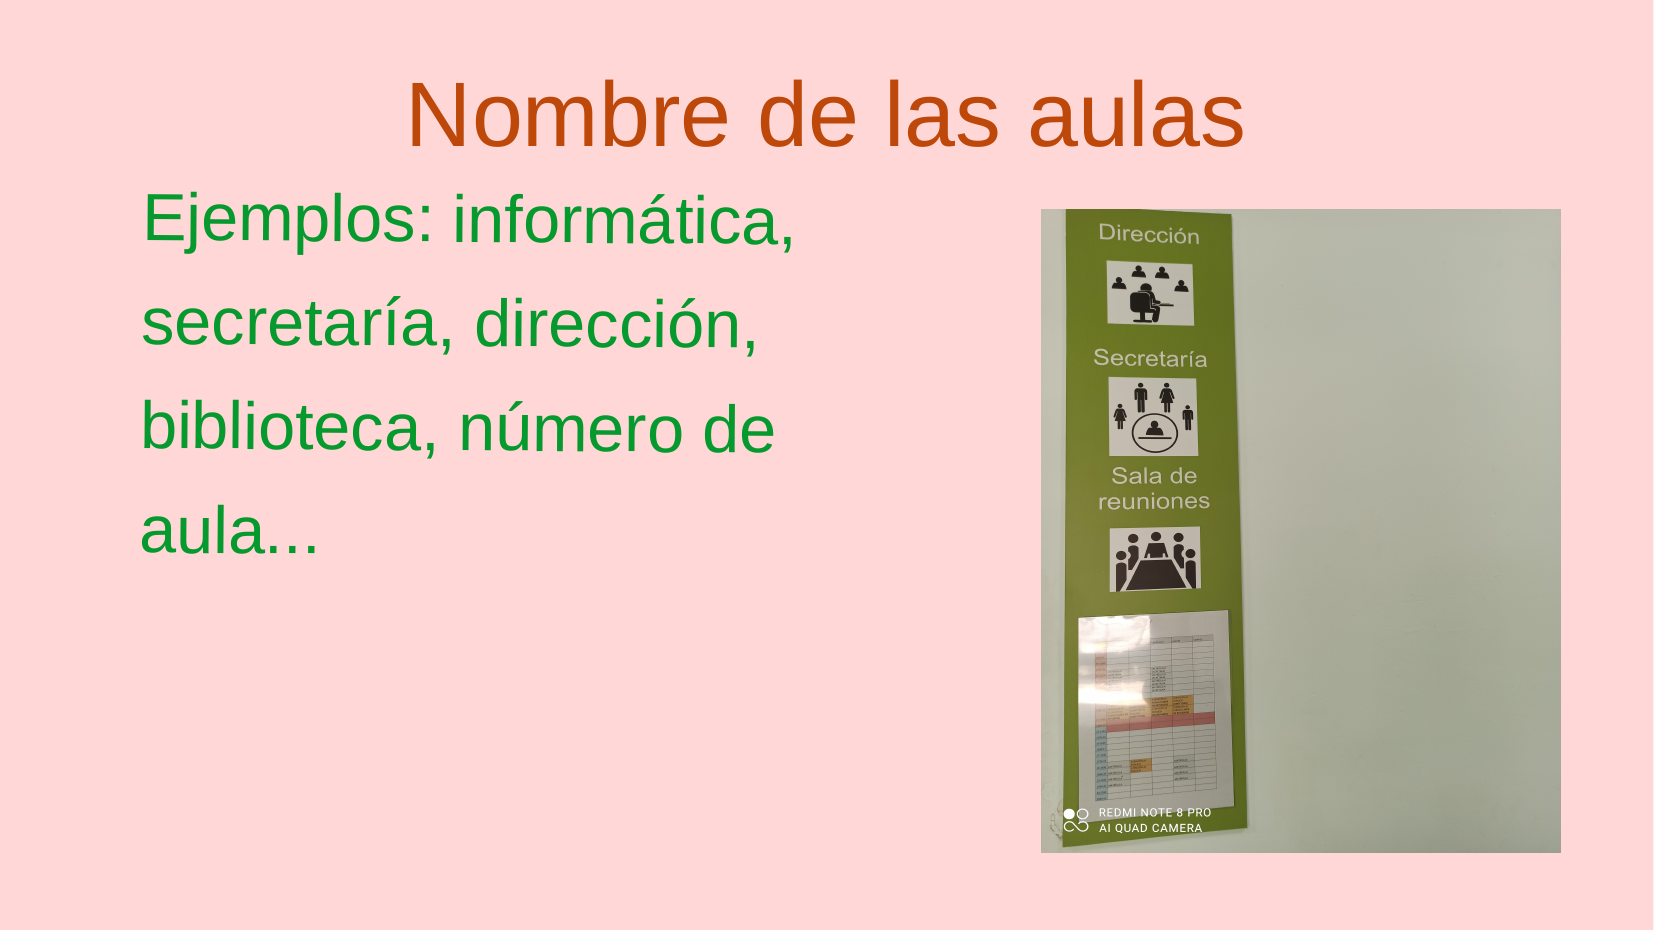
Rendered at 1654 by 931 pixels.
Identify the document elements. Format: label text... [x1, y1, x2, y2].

list Ejemplos: informática, secretaría, dirección, biblioteca, número de aula... [66, 178, 1561, 871]
picture [1041, 209, 1561, 853]
title Nombre de las aulas [82, 37, 1571, 193]
